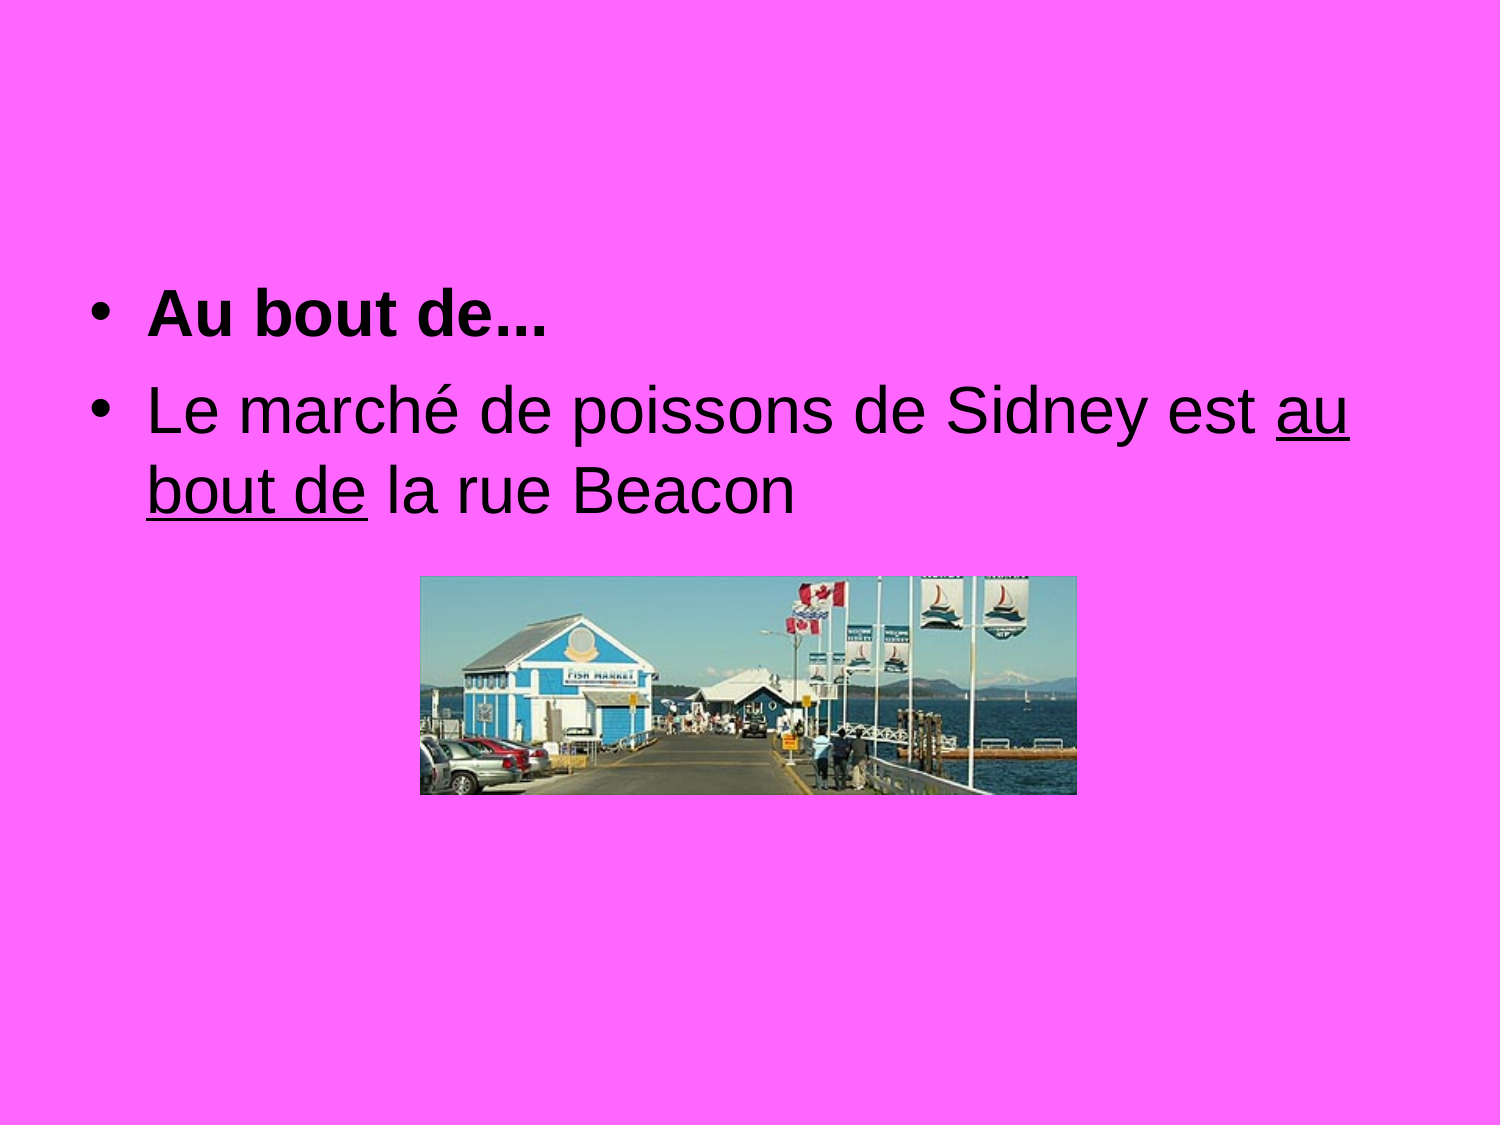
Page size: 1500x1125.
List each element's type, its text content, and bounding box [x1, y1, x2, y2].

picture [420, 576, 1077, 796]
list Au bout de... Le marché de poissons de Sidney est au bout de la rue Beacon [75, 262, 1426, 1006]
